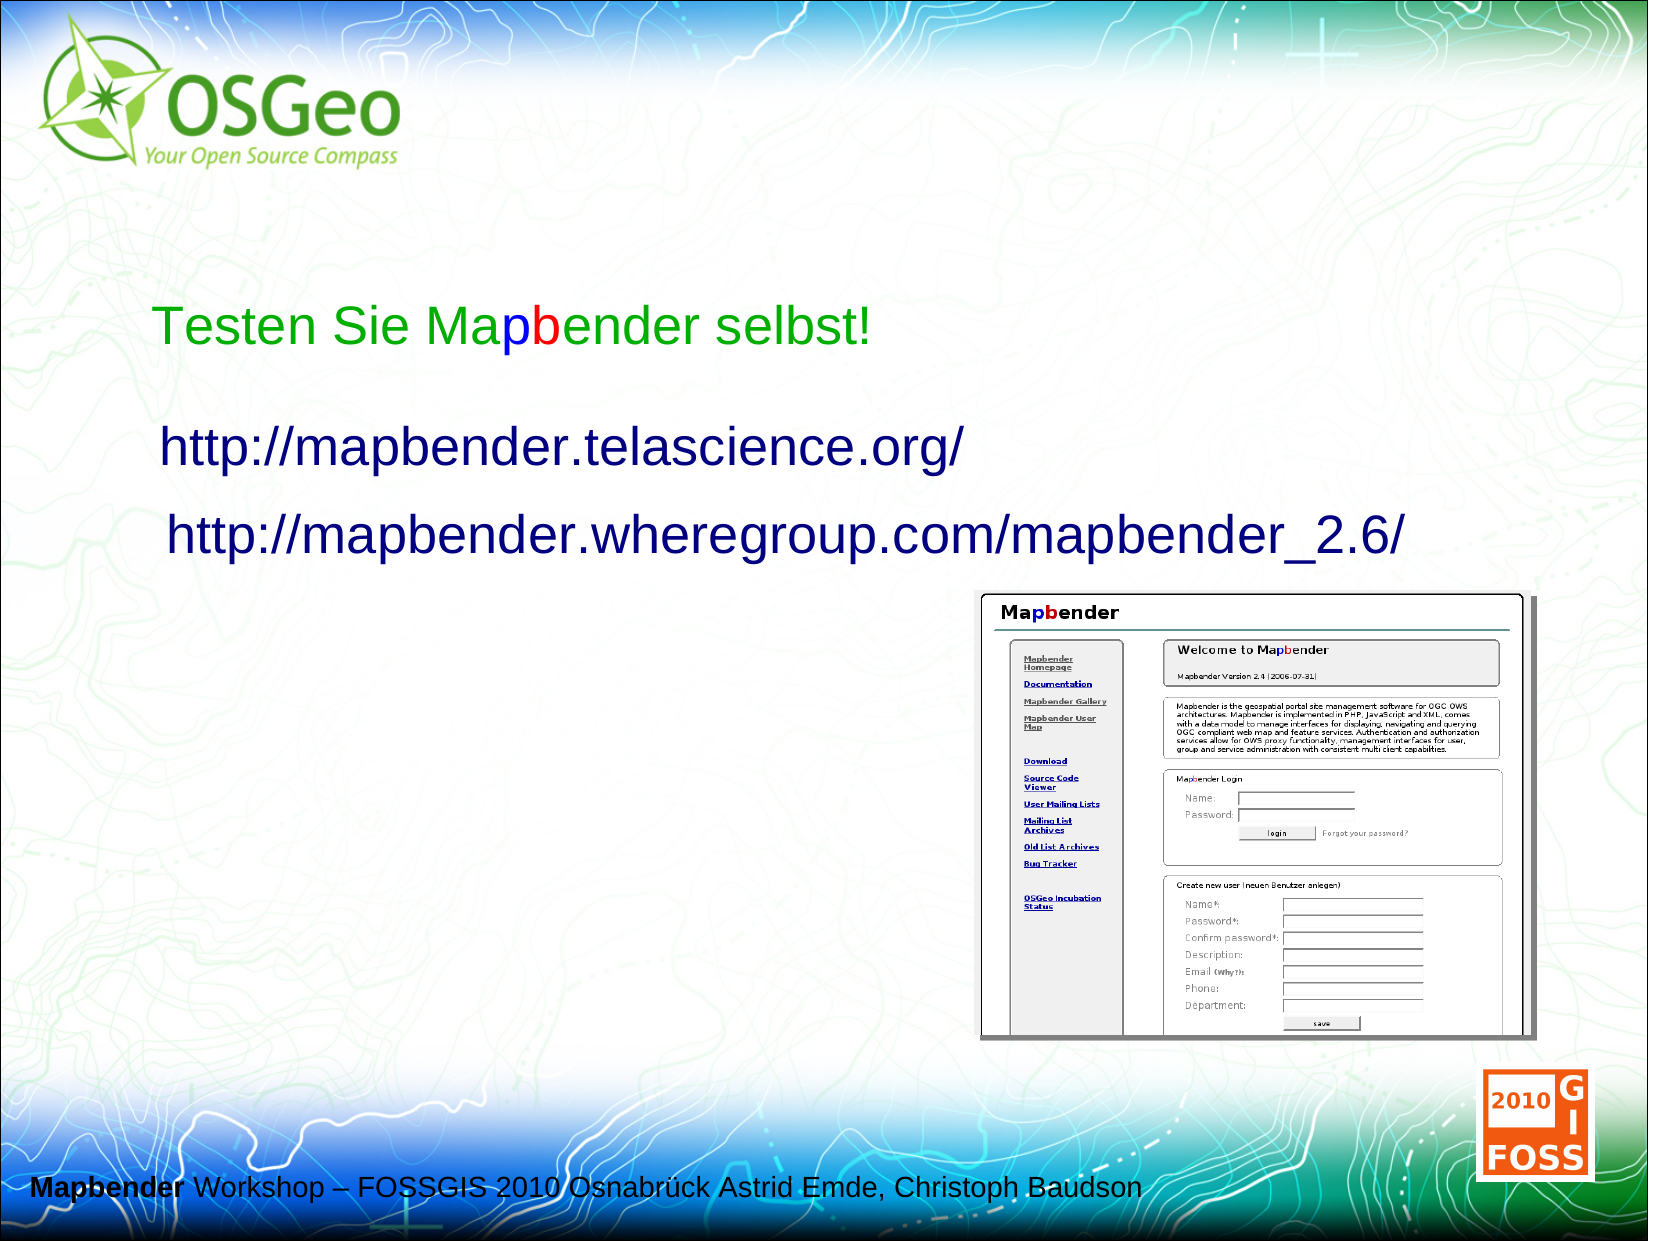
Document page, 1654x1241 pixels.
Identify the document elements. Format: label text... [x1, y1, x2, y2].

picture [1, 1, 1647, 1240]
list Testen Sie Mapbender selbst! http://mapbender.telascience.org/ http://mapbender.wheregroup.com/mapbender_2.6/ [88, 295, 1577, 1114]
